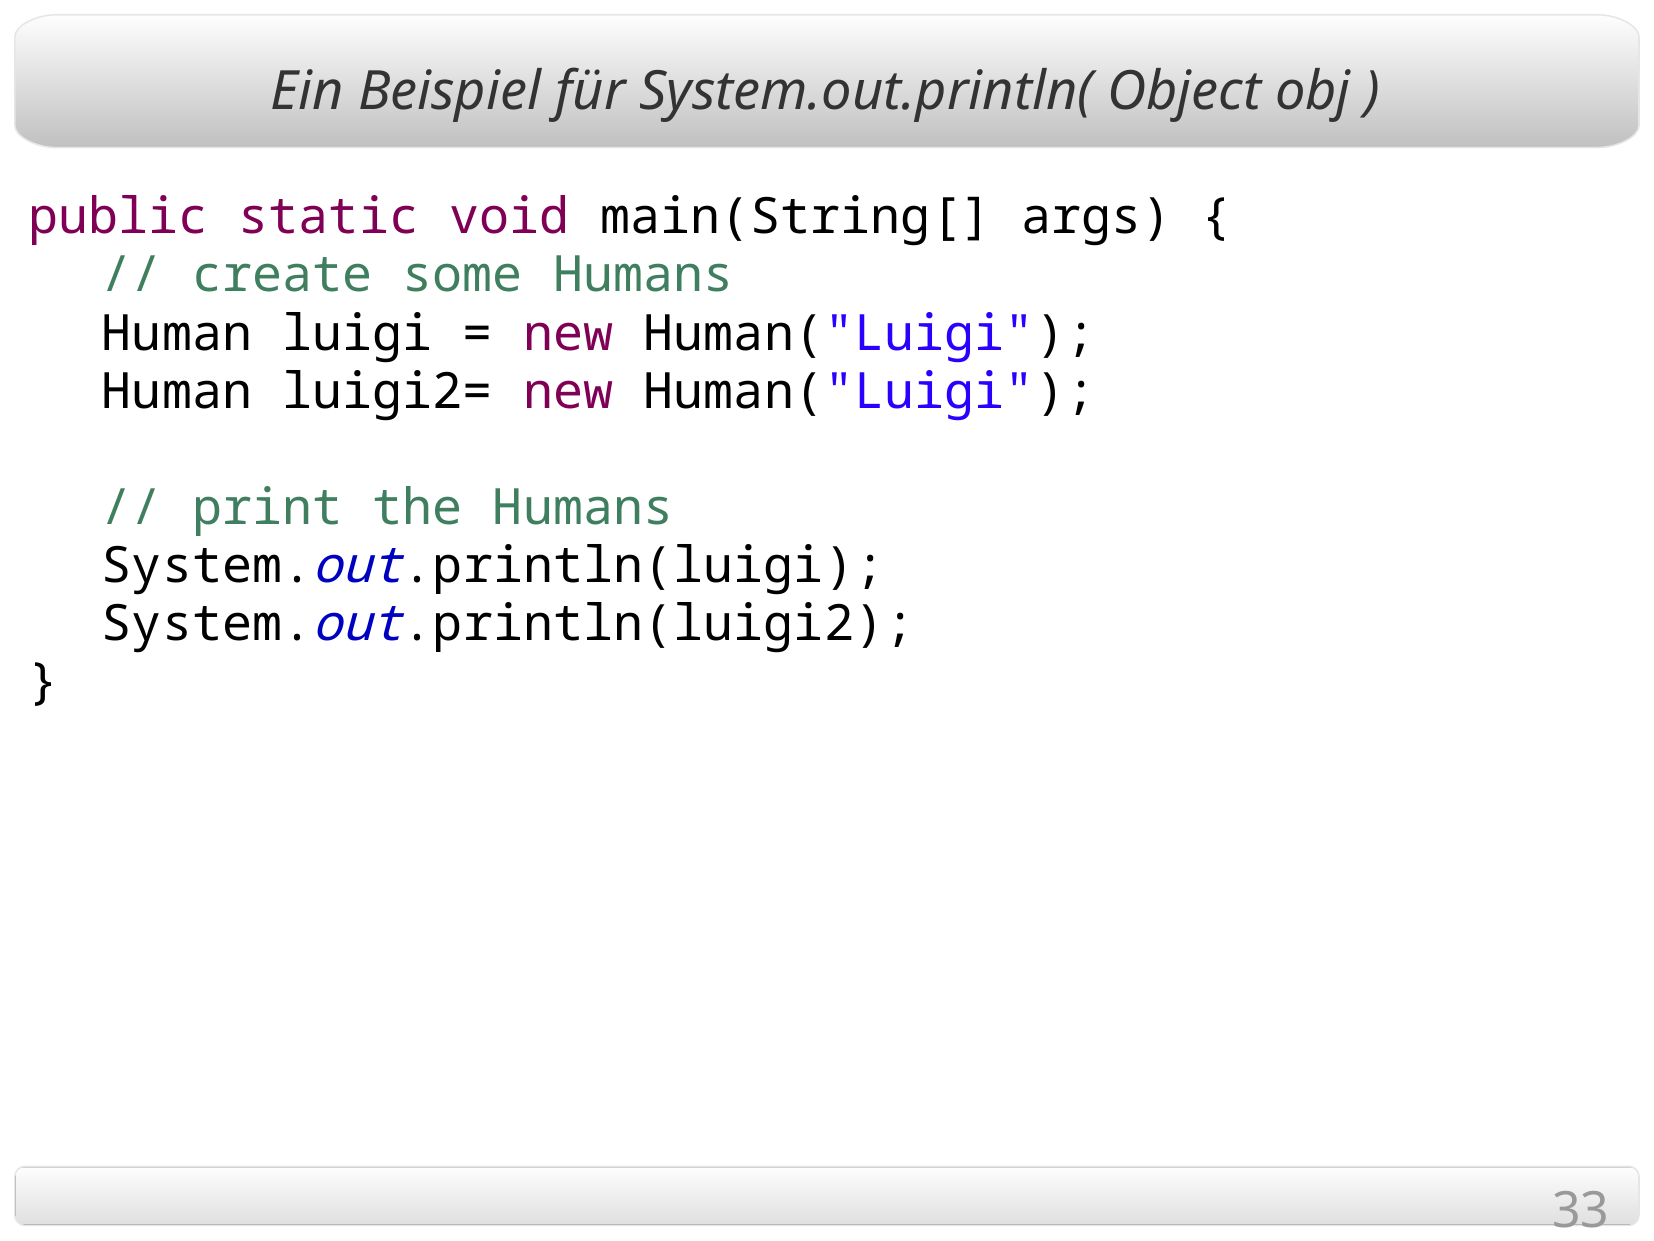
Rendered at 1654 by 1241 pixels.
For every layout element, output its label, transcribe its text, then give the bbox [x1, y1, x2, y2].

chart [26, 187, 1654, 1113]
title Ein Beispiel für System.out.println( Object obj ) [29, 29, 1624, 147]
